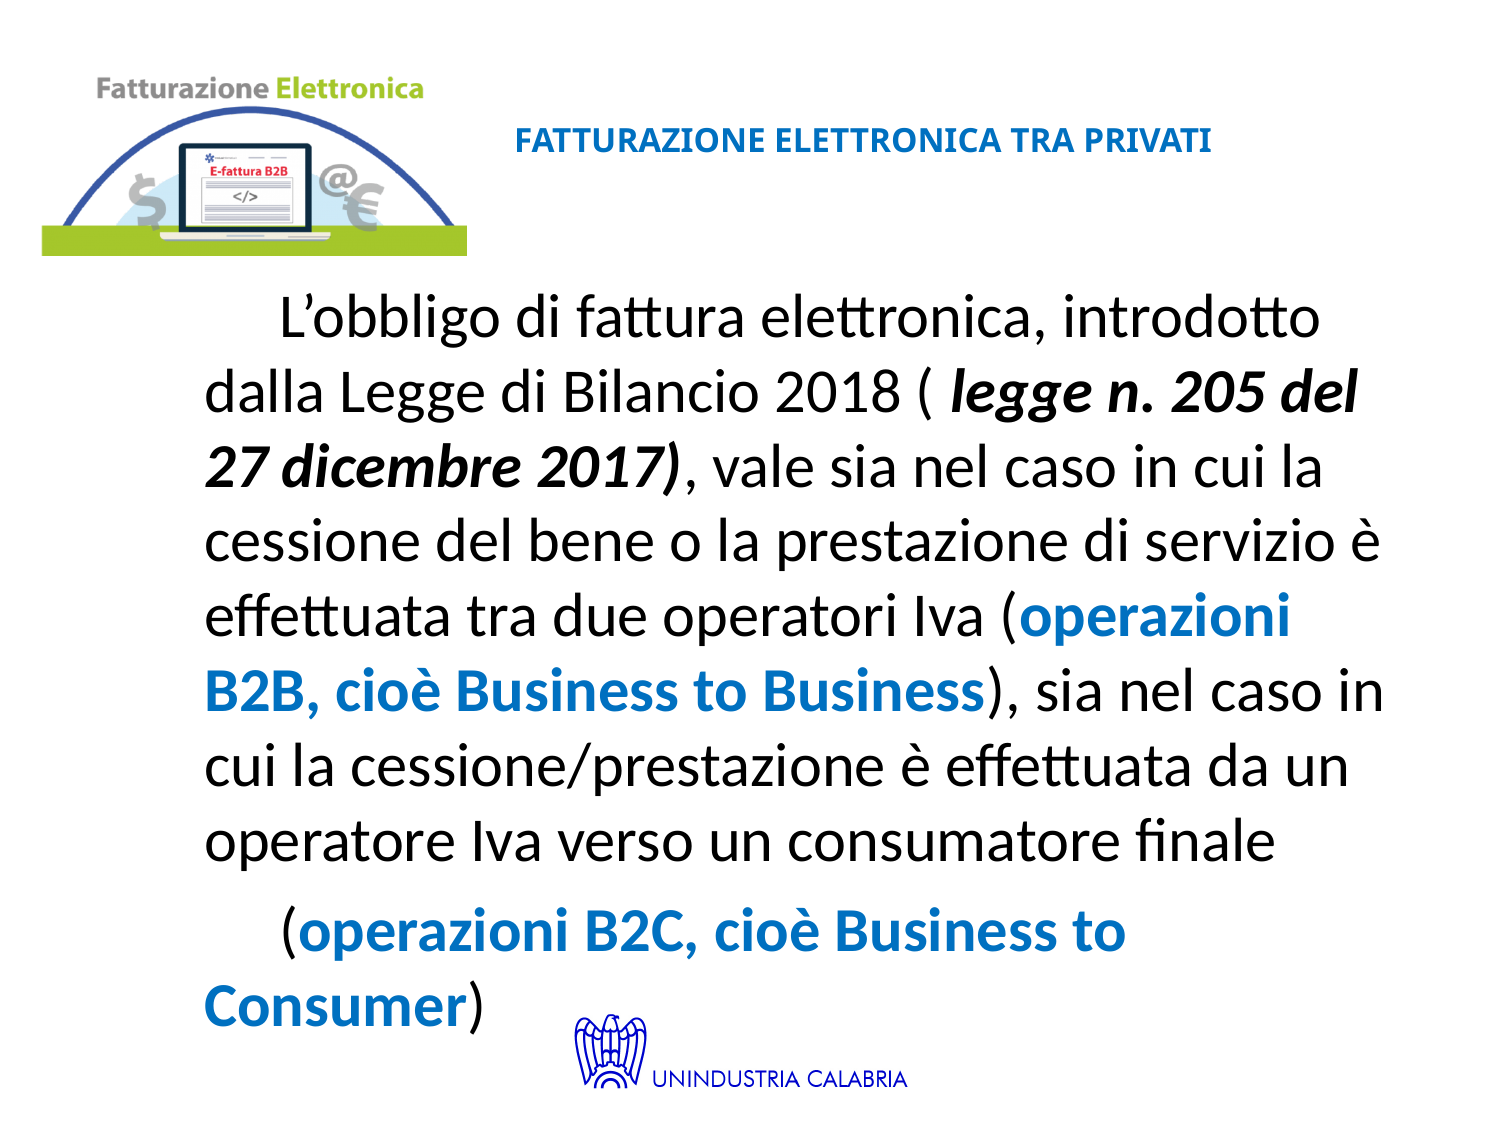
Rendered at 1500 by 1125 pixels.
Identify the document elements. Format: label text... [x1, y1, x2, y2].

list L’obbligo di fattura elettronica, introdotto dalla Legge di Bilancio 2018 ( legge n. 205 del 27 dicembre 2017), vale sia nel caso in cui la cessione del bene o la prestazione di servizio è effettuata tra due operatori Iva (operazioni B2B, cioè Business to Business), sia nel caso in cui la cessione/prestazione è effettuata da un operatore Iva verso un consumatore finale (operazioni B2C, cioè Business to Consumer) [76, 267, 1426, 1059]
picture [41, 66, 467, 256]
title FATTURAZIONE ELETTRONICA TRA PRIVATI [75, 45, 1426, 233]
picture [572, 1011, 909, 1090]
